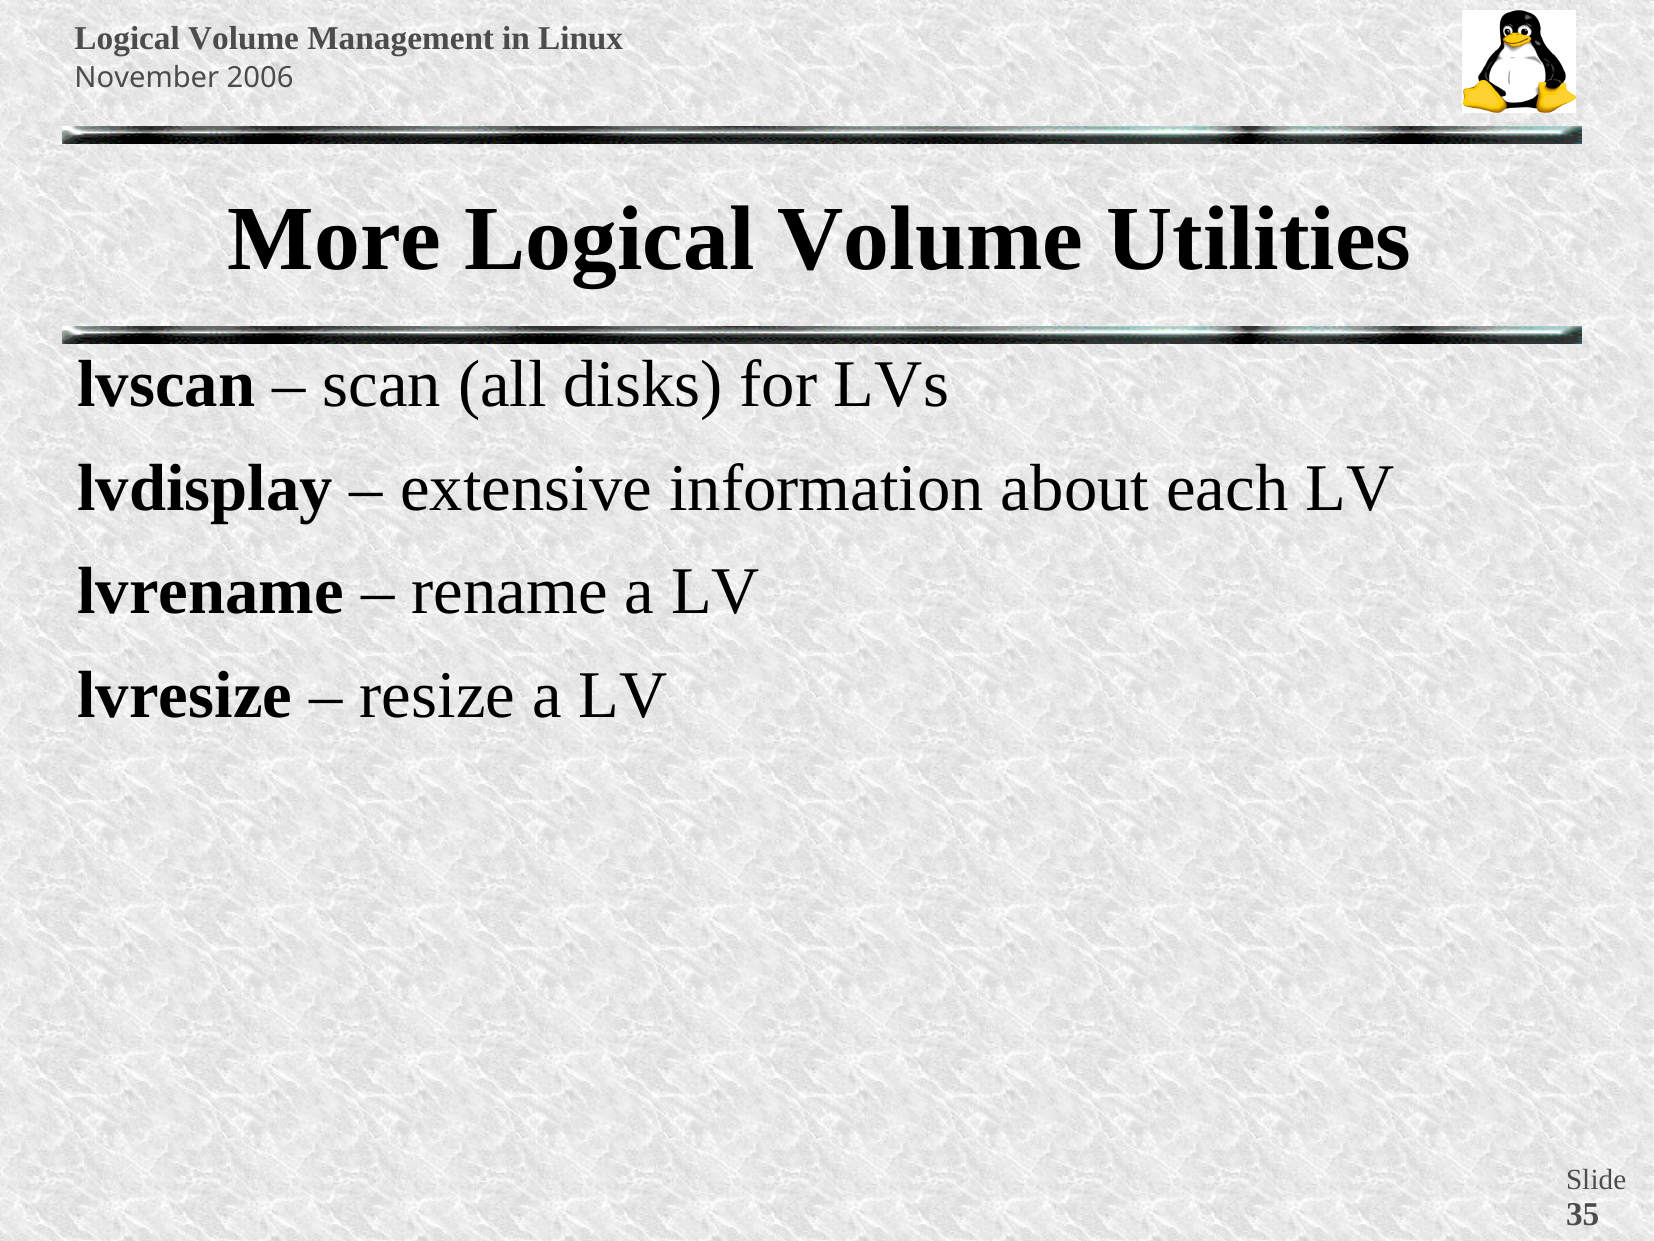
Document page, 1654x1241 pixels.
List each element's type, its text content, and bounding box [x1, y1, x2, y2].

picture [0, 0, 1654, 1241]
title More Logical Volume Utilities [59, 156, 1582, 320]
list lvscan – scan (all disks) for LVs lvdisplay – extensive information about each LV lvrename – rename a LV lvresize – resize a LV [59, 347, 1582, 1188]
